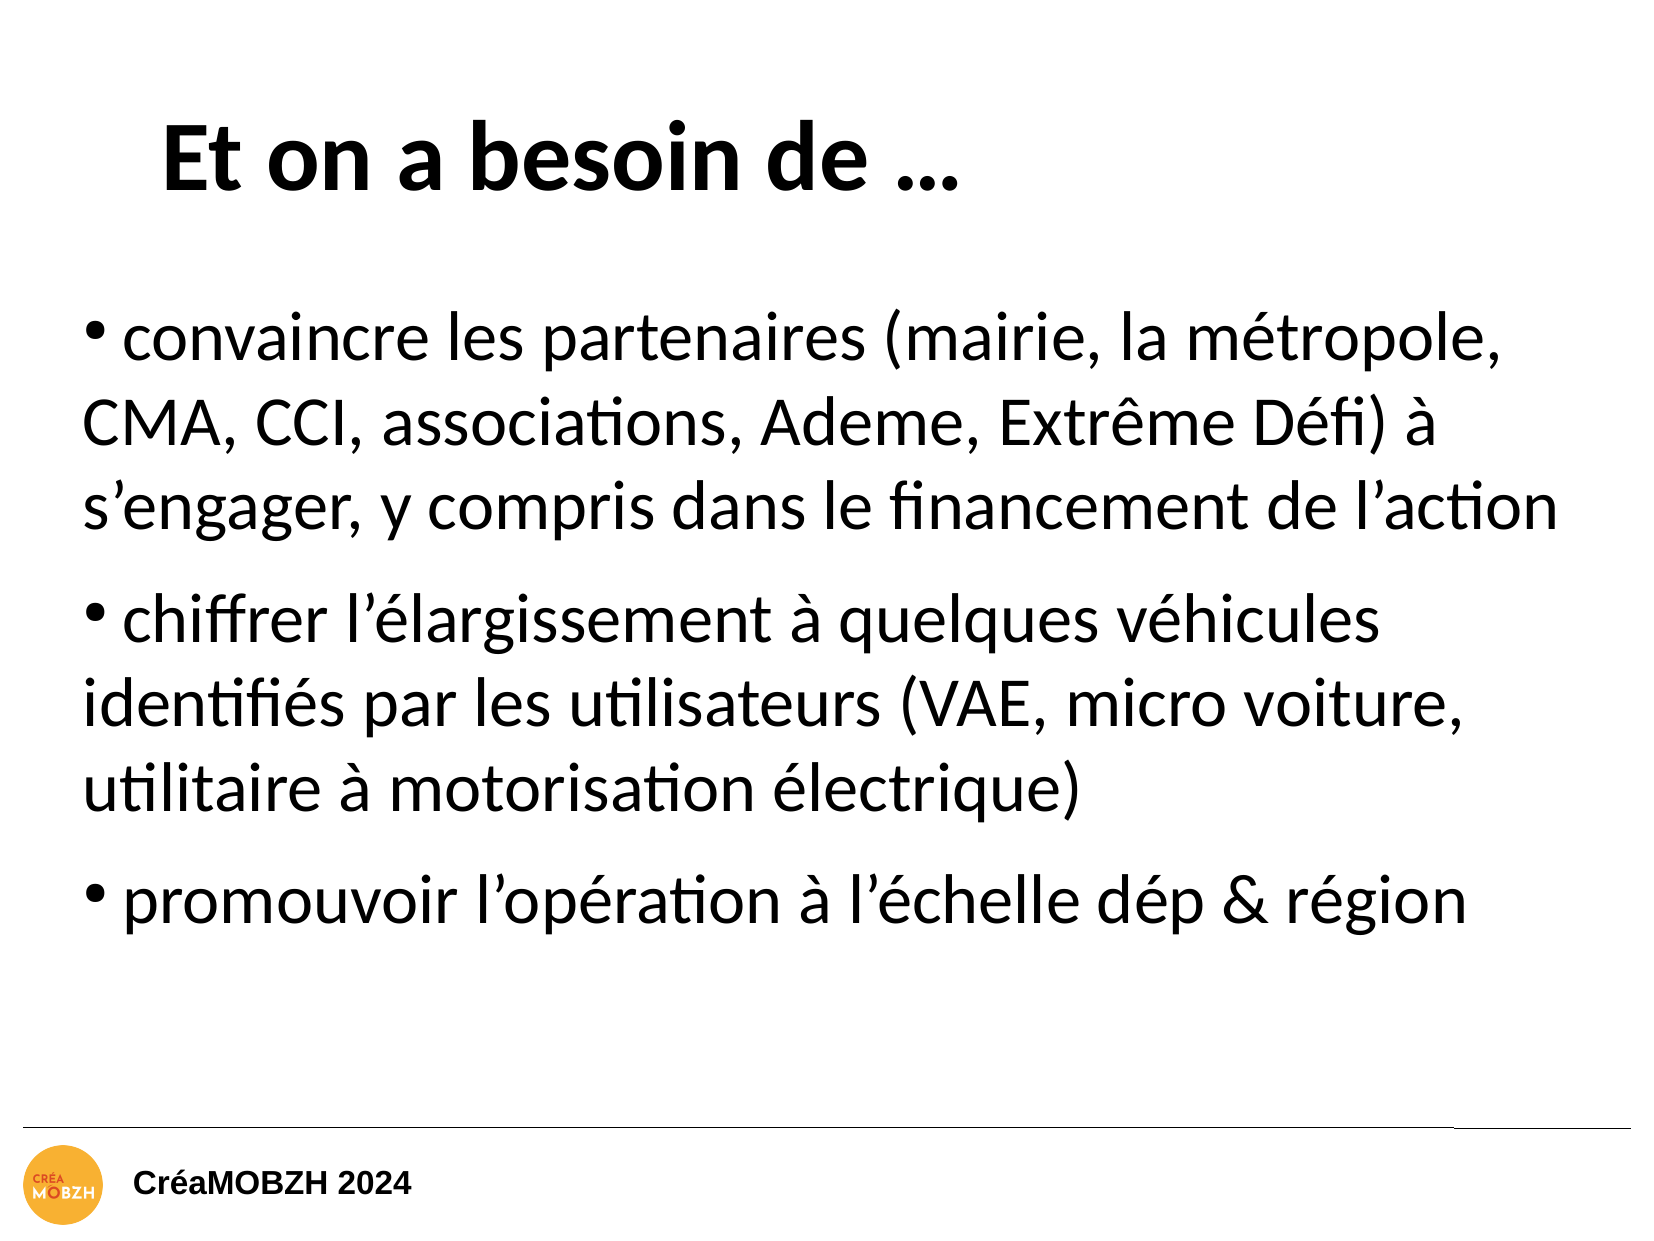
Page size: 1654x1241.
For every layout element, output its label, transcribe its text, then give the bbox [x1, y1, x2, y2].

text_box CréaMOBZH 2024 [118, 1157, 1040, 1241]
title Et on a besoin de … [11, 47, 1347, 255]
picture [23, 1145, 103, 1225]
list convaincre les partenaires (mairie, la métropole, CMA, CCI, associations, Ademe, Extrême Défi) à s’engager, y compris dans le financement de l’action chiffrer l’élargissement à quelques véhicules identifiés par les utilisateurs (VAE, micro voiture, utilitaire à motorisation électrique) promouvoir l’opération à l’échelle dép & région [82, 290, 1571, 1028]
